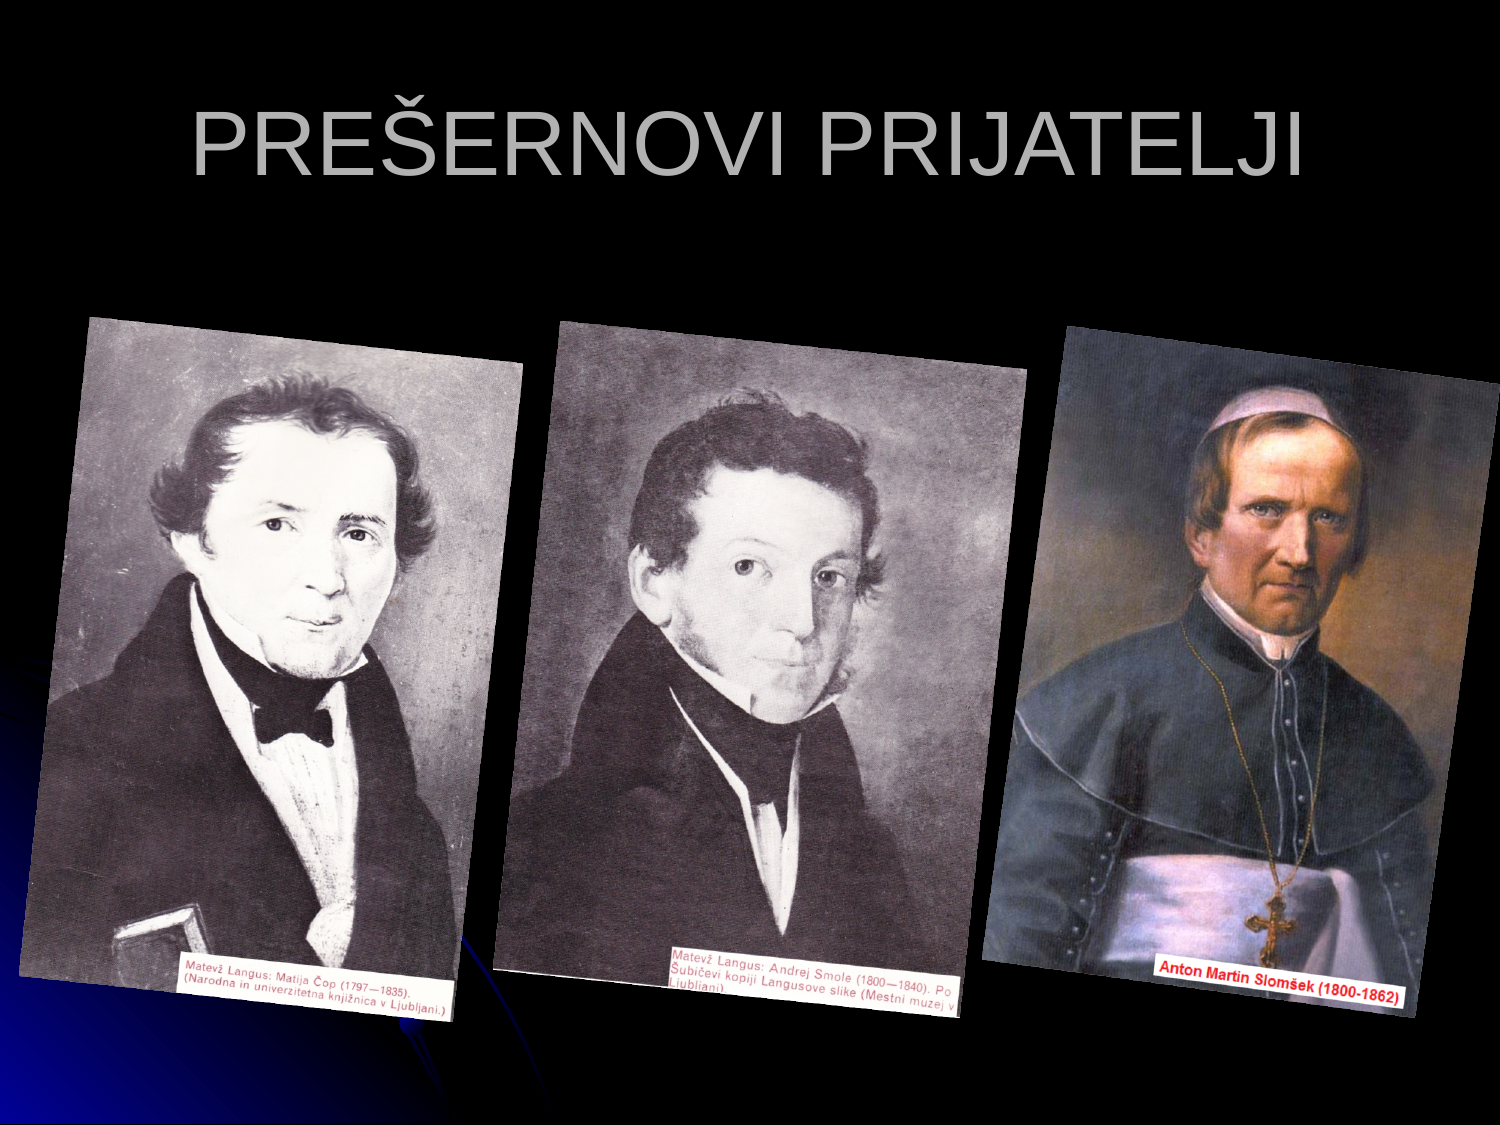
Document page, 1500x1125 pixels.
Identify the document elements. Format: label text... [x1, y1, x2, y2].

picture [18, 316, 523, 1022]
picture [981, 325, 1500, 1018]
title PREŠERNOVI PRIJATELJI [75, 45, 1425, 233]
picture [492, 320, 1027, 1018]
